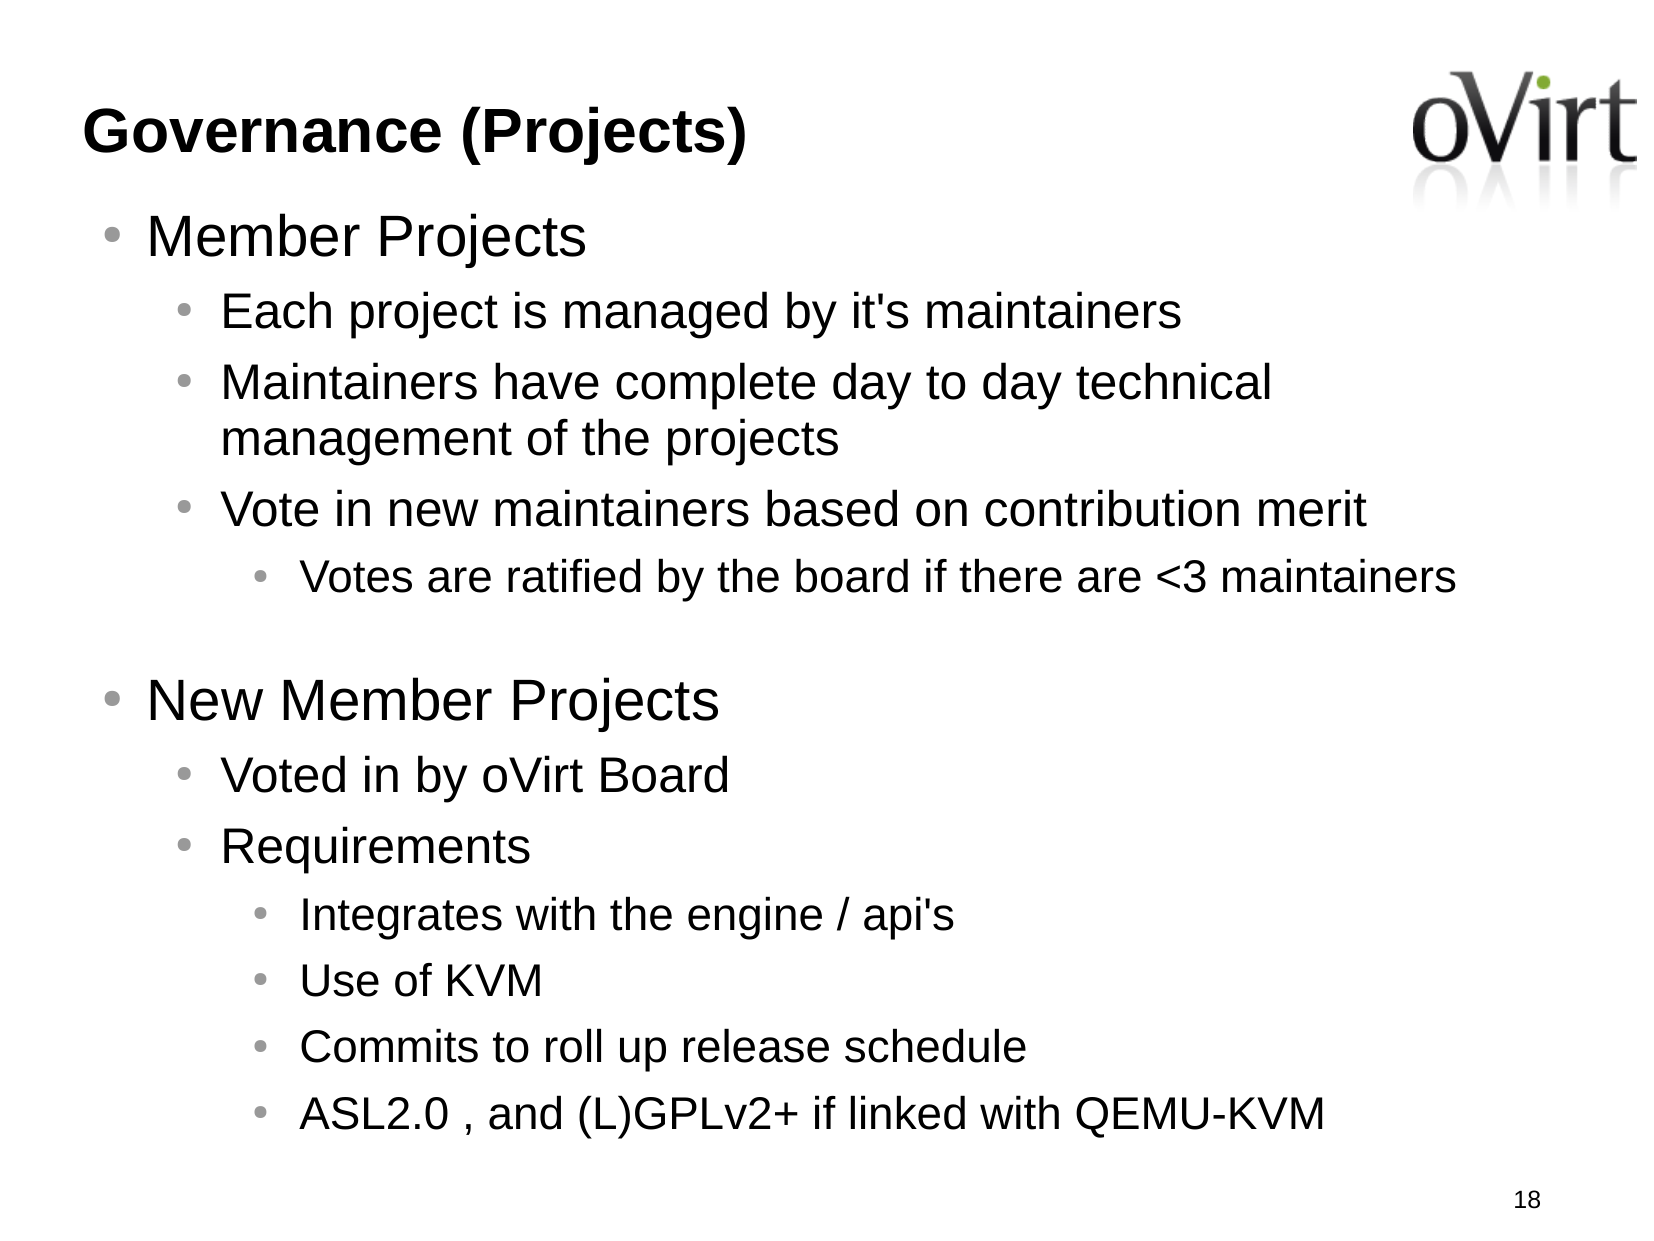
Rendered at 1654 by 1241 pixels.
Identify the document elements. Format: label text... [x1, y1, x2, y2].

picture [1413, 63, 1637, 212]
title Governance (Projects) [82, 37, 1571, 226]
list Member Projects Each project is managed by it's maintainers Maintainers have complete day to day technical management of the projects Vote in new maintainers based on contribution merit Votes are ratified by the board if there are <3 maintainers New Member Projects Voted in by oVirt Board Requirements Integrates with the engine / api's Use of KVM Commits to roll up release schedule ASL2.0 , and (L)GPLv2+ if linked with QEMU-KVM [86, 203, 1576, 1140]
